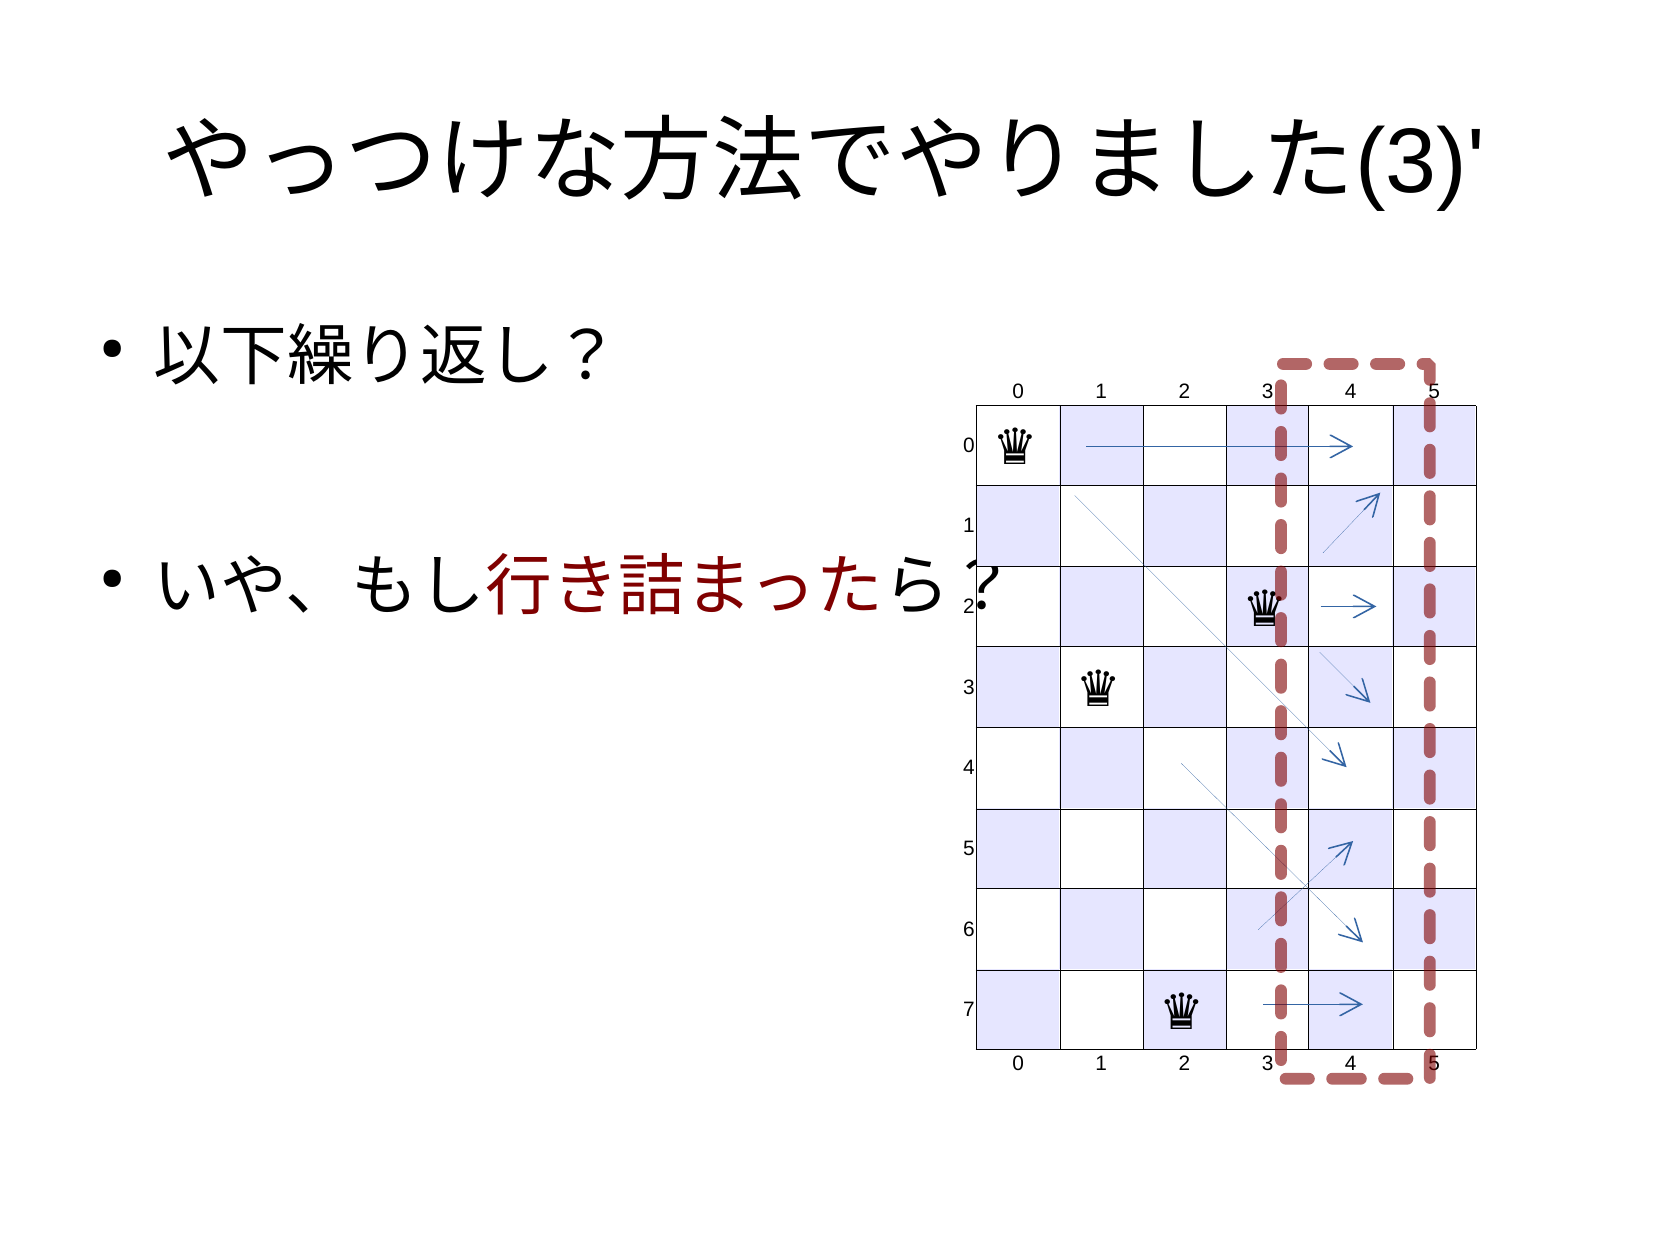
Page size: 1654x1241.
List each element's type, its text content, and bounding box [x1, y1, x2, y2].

list 以下繰り返し？ いや、もし行き詰まったら？ [82, 302, 1571, 1022]
picture [892, 324, 1478, 1133]
title やっつけな方法でやりました(3)' [82, 49, 1571, 257]
